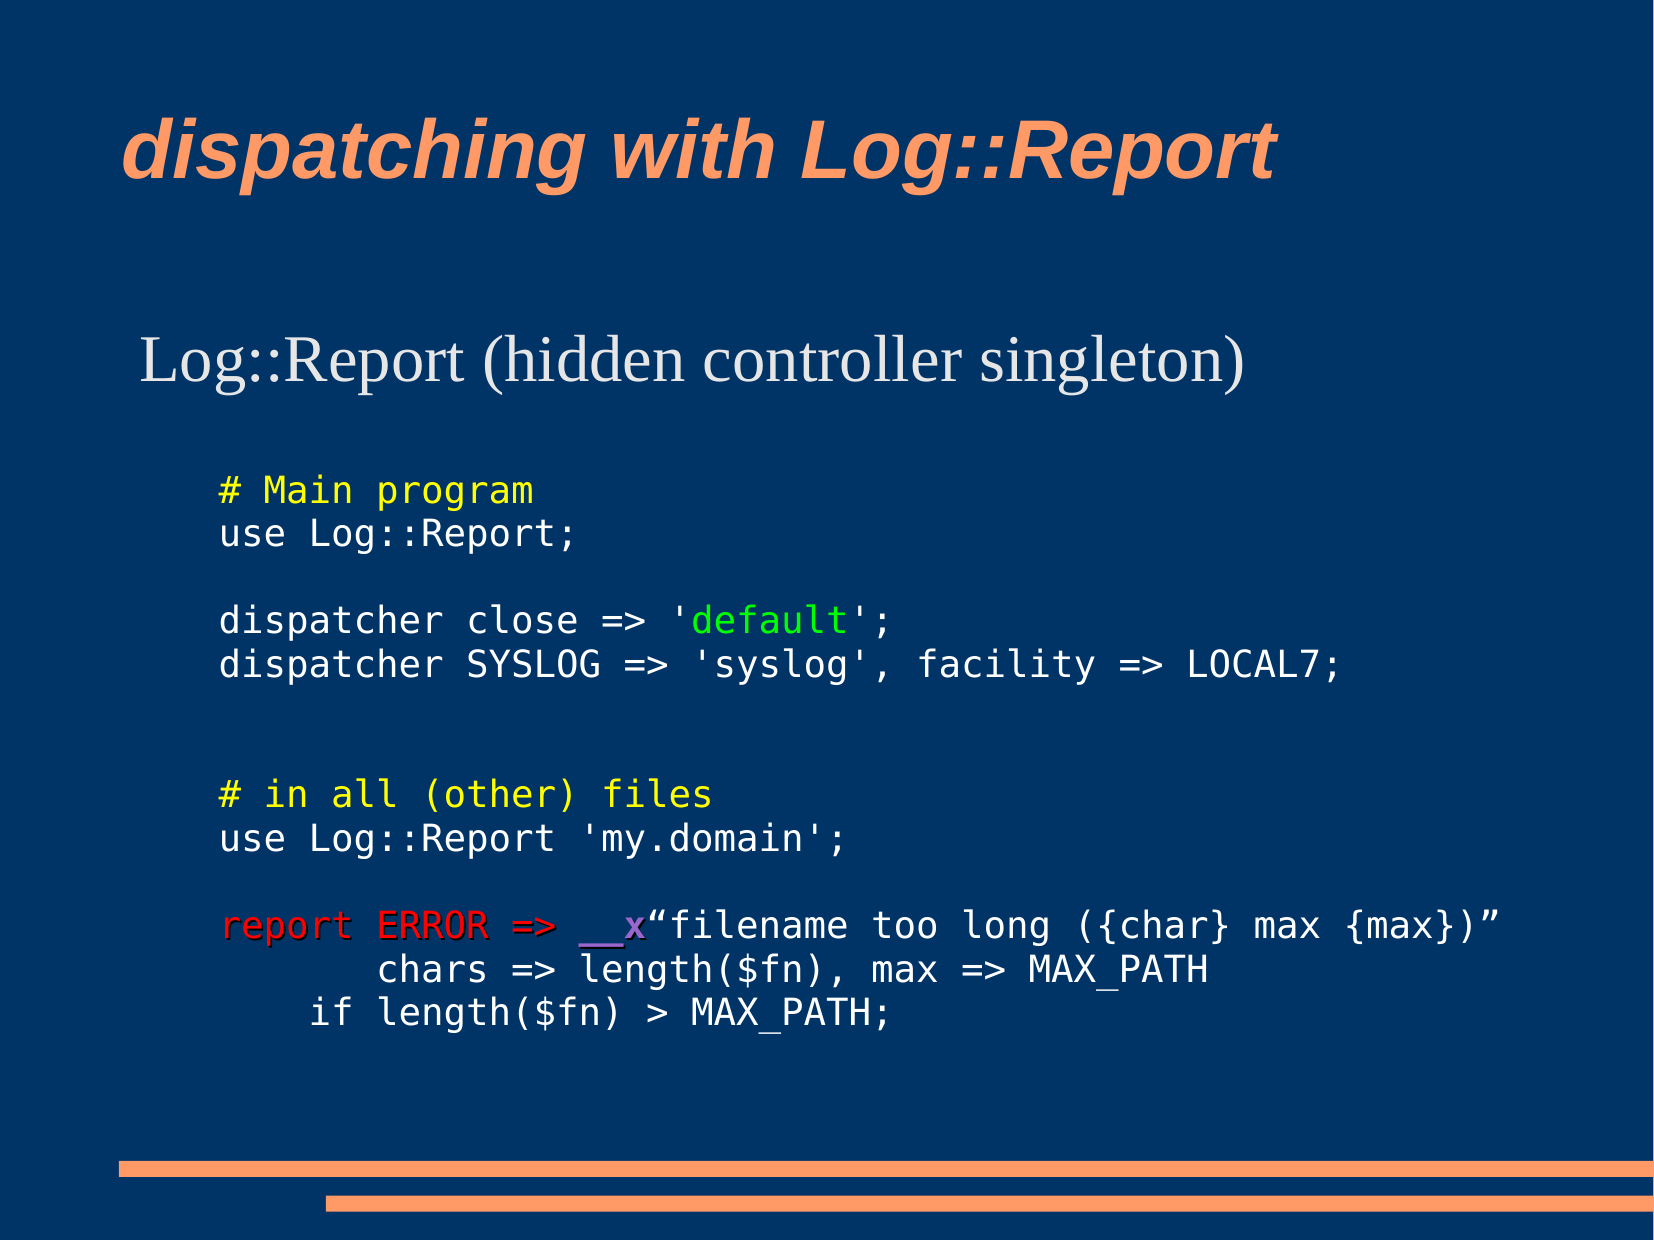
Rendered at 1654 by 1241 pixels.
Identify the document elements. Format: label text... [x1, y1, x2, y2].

list Log::Report (hidden controller singleton) [121, 322, 1561, 1133]
title dispatching with Log::Report [121, 46, 1534, 254]
text_box # Main program use Log::Report; dispatcher close => 'default'; dispatcher SYSLOG => 'syslog', facility => LOCAL7; # in all (other) files use Log::Report 'my.domain'; report ERROR => __x“filename too long ({char} max {max})” chars => length($fn), max => MAX_PATH if length($fn) > MAX_PATH; [203, 461, 1517, 1042]
